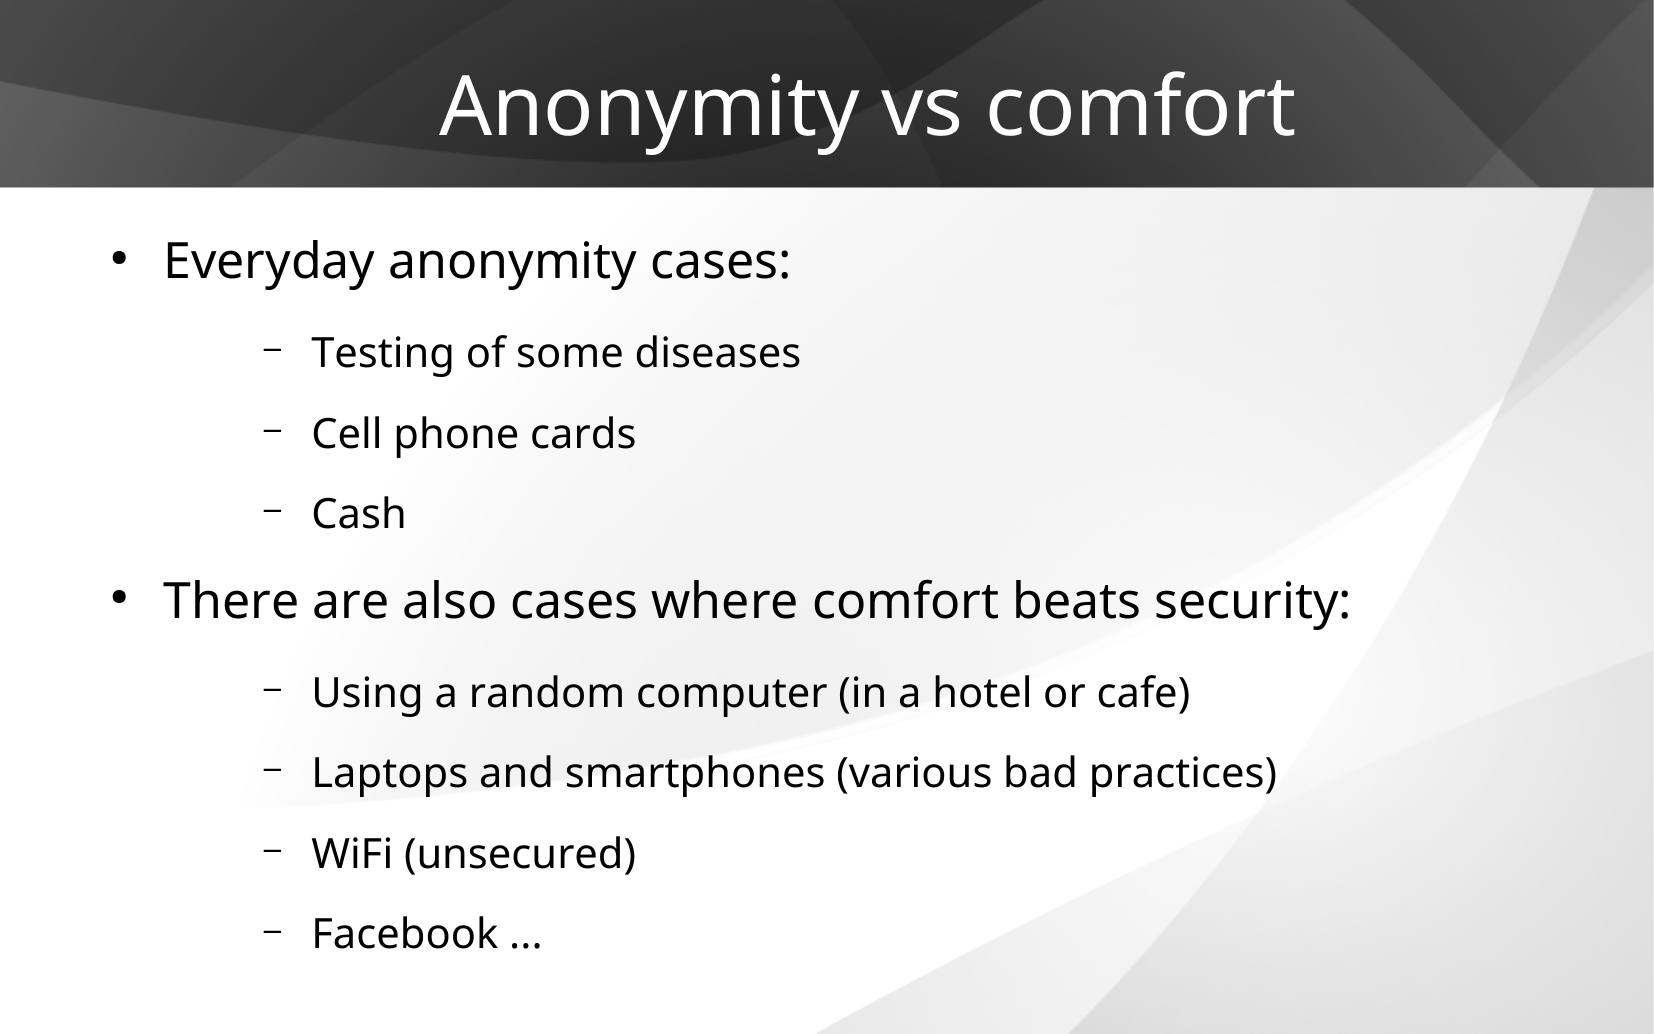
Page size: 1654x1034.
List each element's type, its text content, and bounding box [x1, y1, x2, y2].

list Everyday anonymity cases: Testing of some diseases Cell phone cards Cash There are also cases where comfort beats security: Using a random computer (in a hotel or cafe) Laptops and smartphones (various bad practices) WiFi (unsecured) Facebook ... [75, 225, 1613, 1013]
picture [0, 0, 1654, 1034]
title Anonymity vs comfort [124, 0, 1613, 208]
